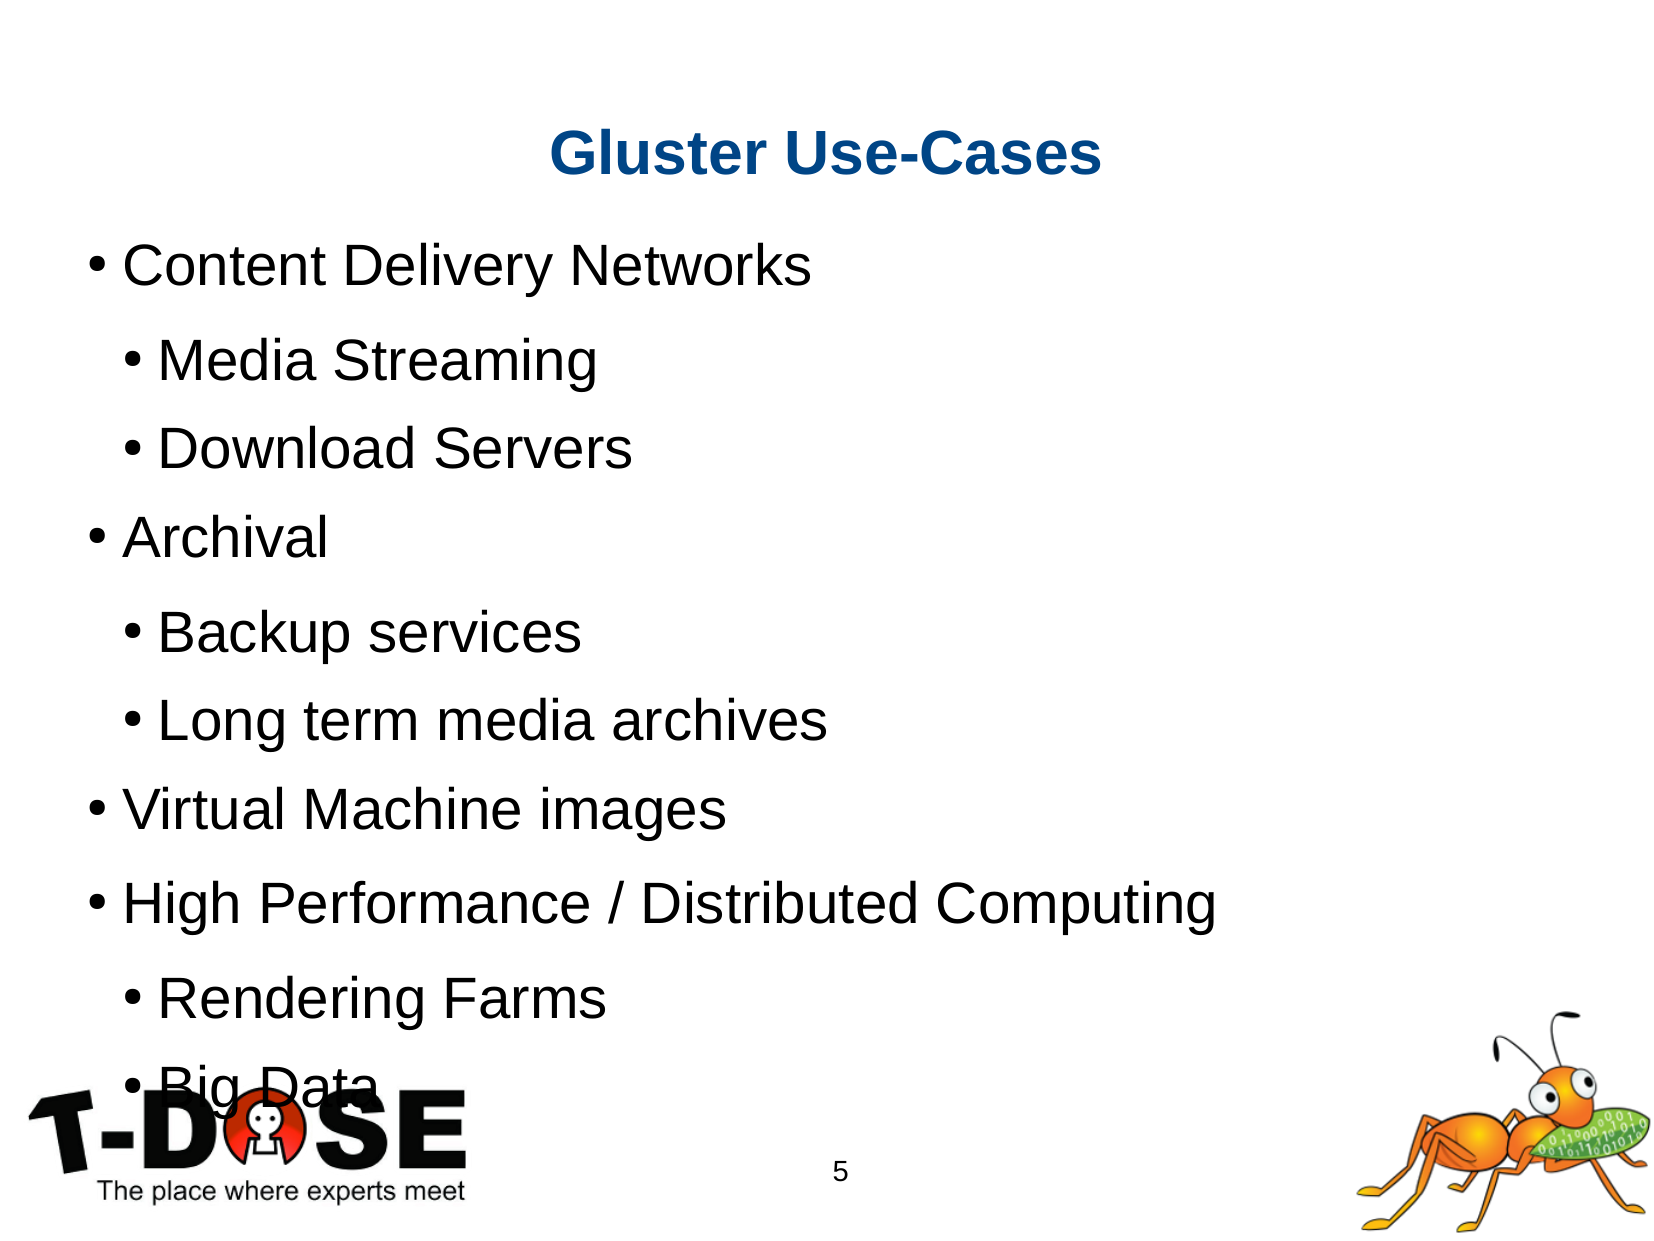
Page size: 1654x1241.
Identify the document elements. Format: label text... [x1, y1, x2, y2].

picture [1353, 1009, 1654, 1235]
list Content Delivery Networks Media Streaming Download Servers Archival Backup services Long term media archives Virtual Machine images High Performance / Distributed Computing Rendering Farms Big Data [86, 232, 1576, 1120]
picture [23, 1067, 481, 1214]
title Gluster Use-Cases [82, 49, 1571, 257]
